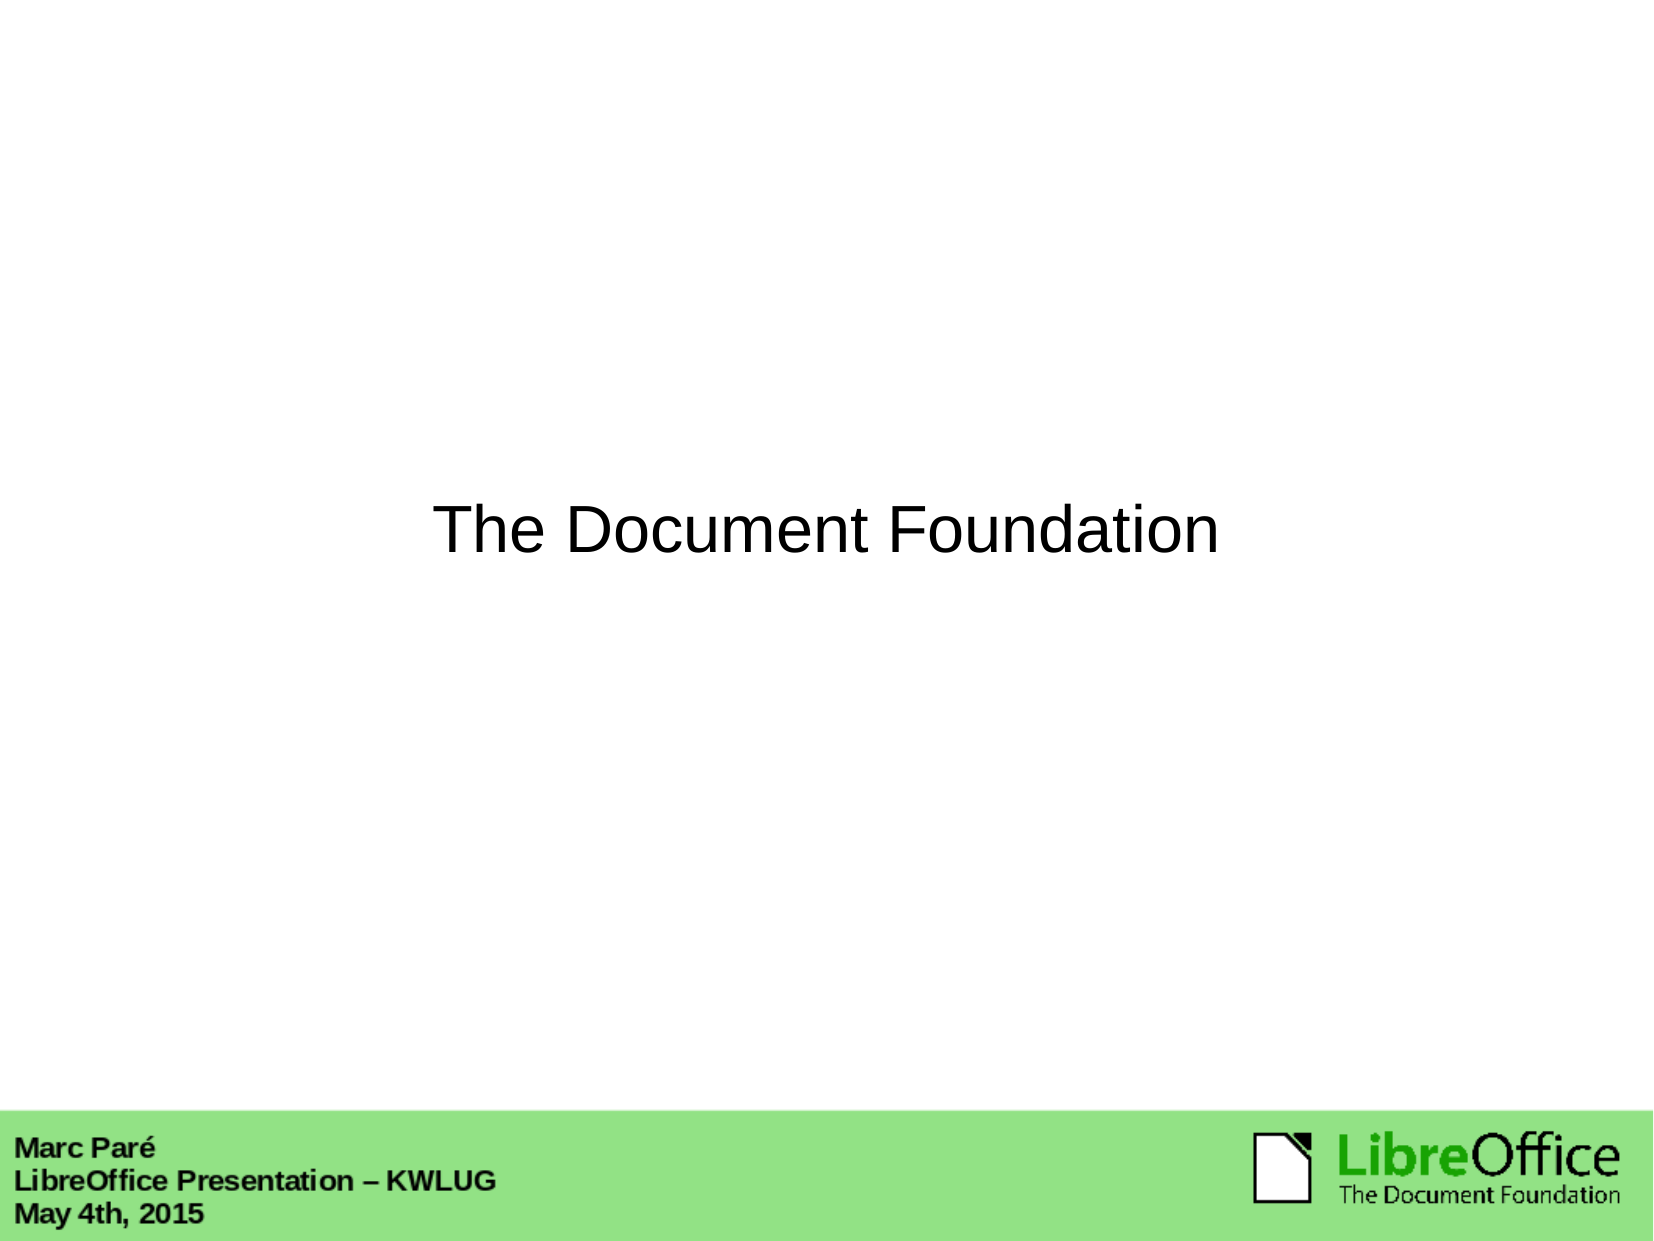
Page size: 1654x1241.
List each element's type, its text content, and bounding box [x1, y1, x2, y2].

picture [0, 0, 1654, 1241]
subtitle The Document Foundation [82, 49, 1571, 1010]
